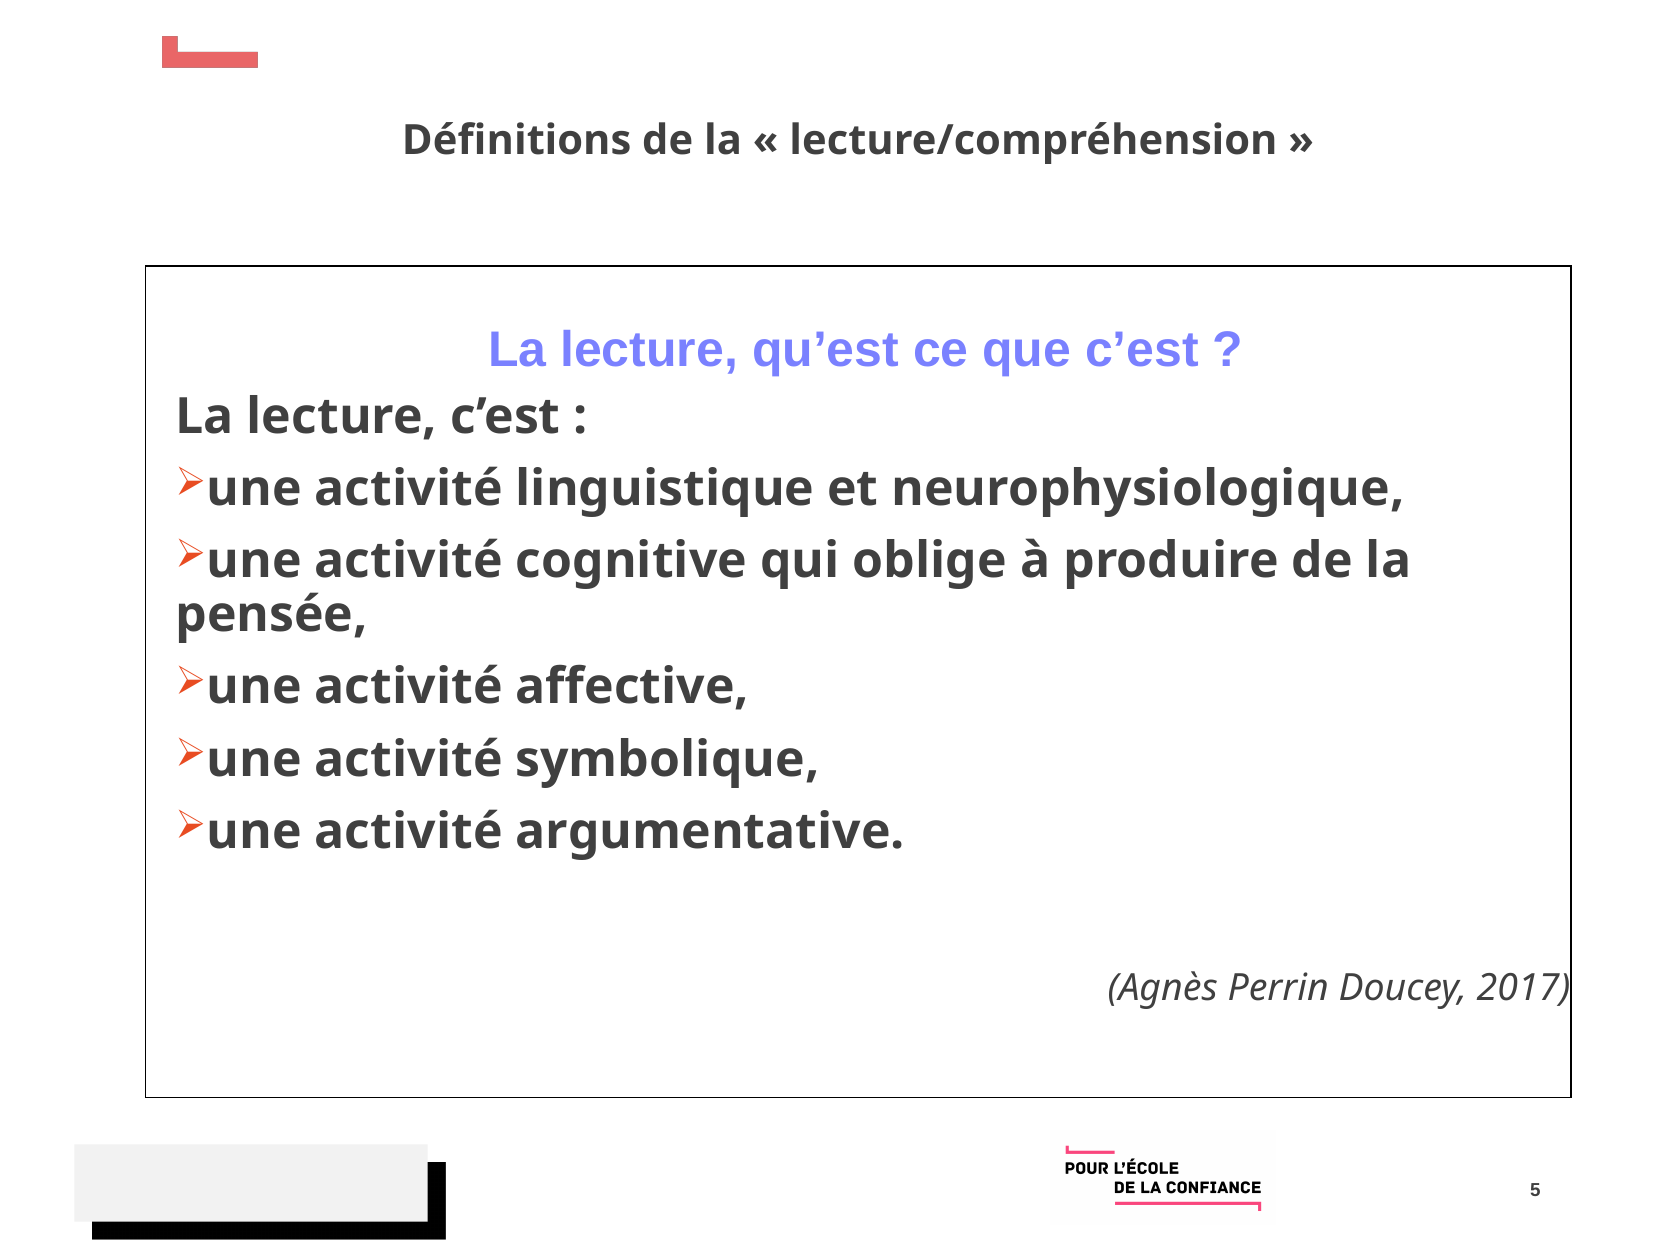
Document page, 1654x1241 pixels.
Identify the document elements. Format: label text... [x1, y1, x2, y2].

picture [1049, 1130, 1279, 1227]
picture [161, 35, 259, 69]
list La lecture, qu’est ce que c’est ? La lecture, c’est : une activité linguistique et neurophysiologique, une activité cognitive qui oblige à produire de la pensée, une activité affective, une activité symbolique, une activité argumentative. (Agnès Perrin Doucey, 2017) [145, 266, 1571, 1098]
text_box <numéro> [1473, 1155, 1556, 1222]
title Définitions de la « lecture/compréhension » [145, 67, 1571, 209]
text_box [74, 1144, 428, 1222]
